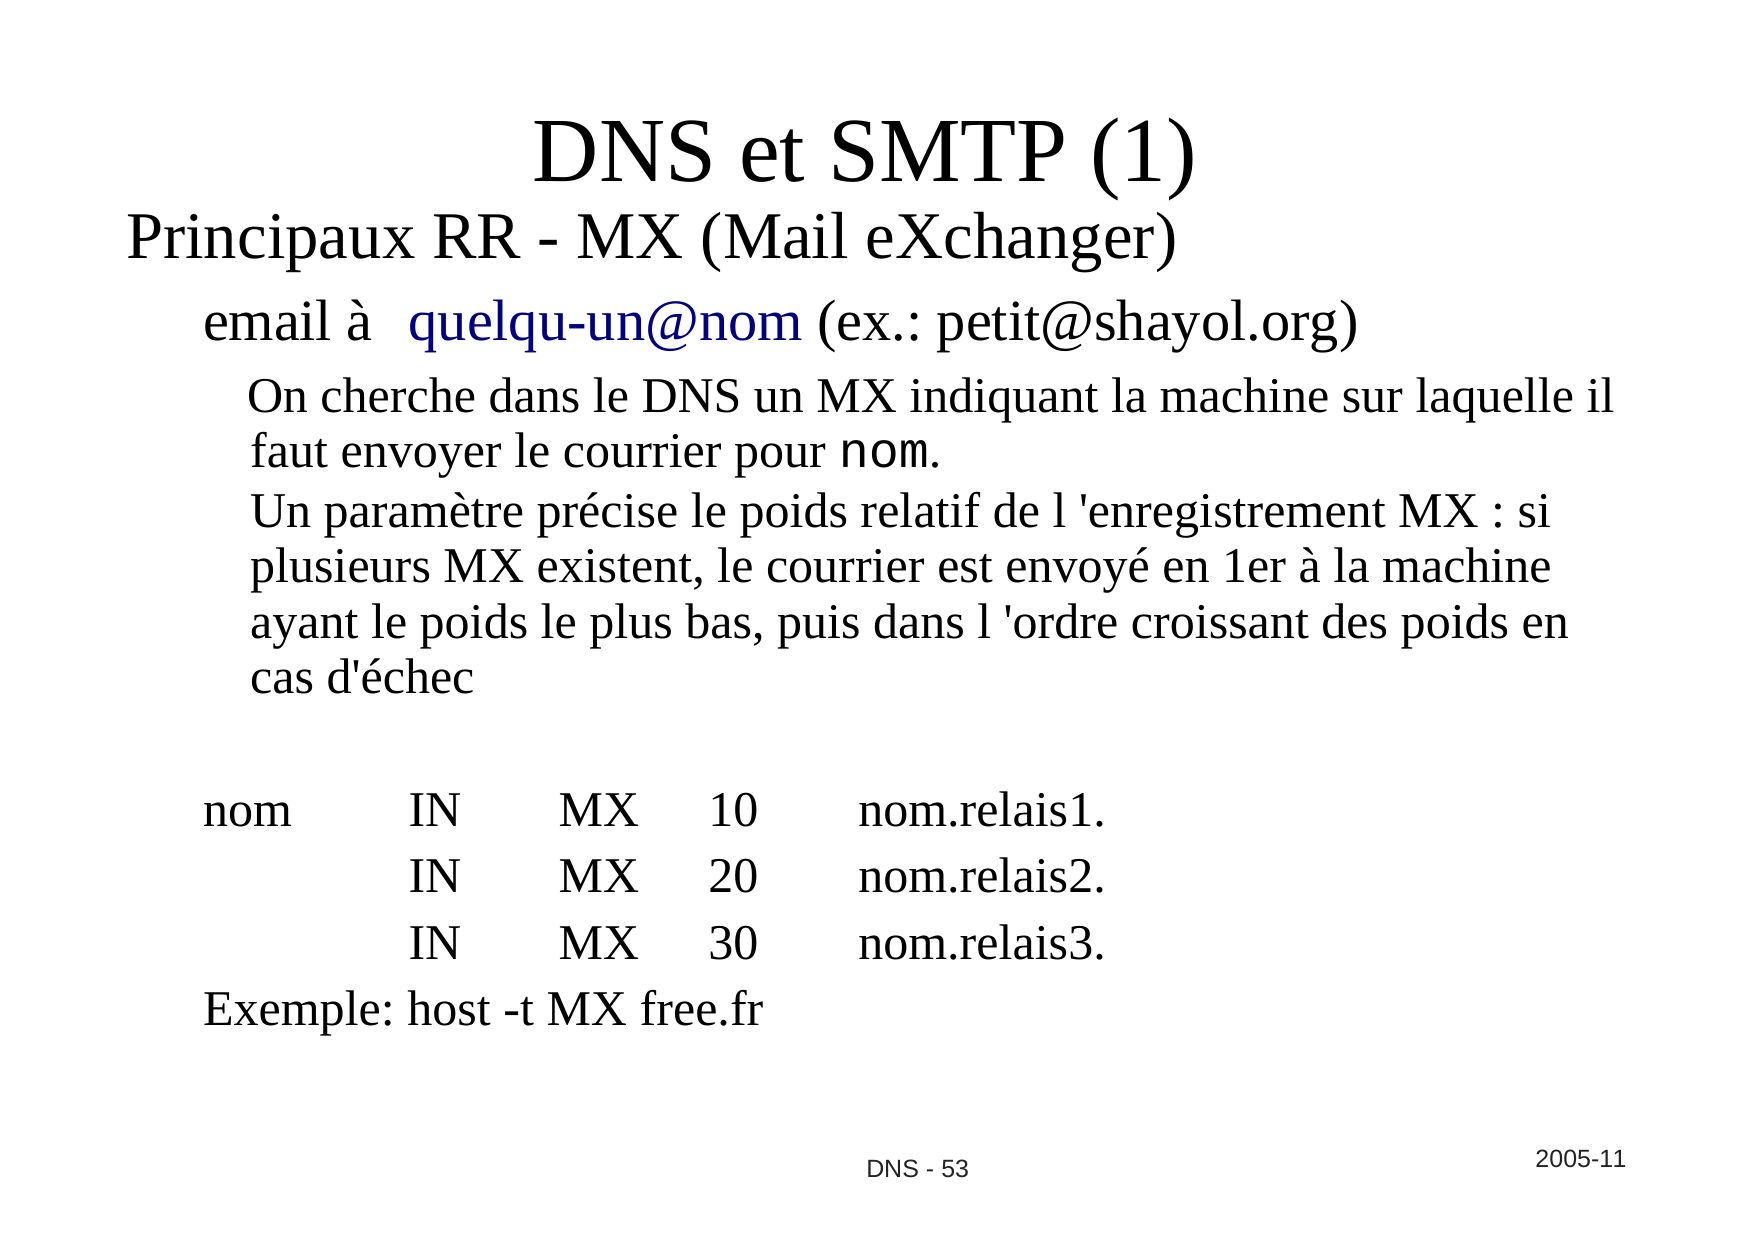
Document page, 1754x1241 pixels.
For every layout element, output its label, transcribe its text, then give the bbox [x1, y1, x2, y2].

title DNS et SMTP (1) [186, 82, 1544, 191]
list Principaux RR - MX (Mail eXchanger) email à quelqu-un@nom (ex.: petit@shayol.org) On cherche dans le DNS un MX indiquant la machine sur laquelle il faut envoyer le courrier pour nom. Un paramètre précise le poids relatif de l 'enregistrement MX : si plusieurs MX existent, le courrier est envoyé en 1er à la machine ayant le poids le plus bas, puis dans l 'ordre croissant des poids en cas d'échec nom IN MX 10 nom.relais1. IN MX 20 nom.relais2. IN MX 30 nom.relais3. Exemple: host -t MX free.fr [93, 191, 1661, 1110]
